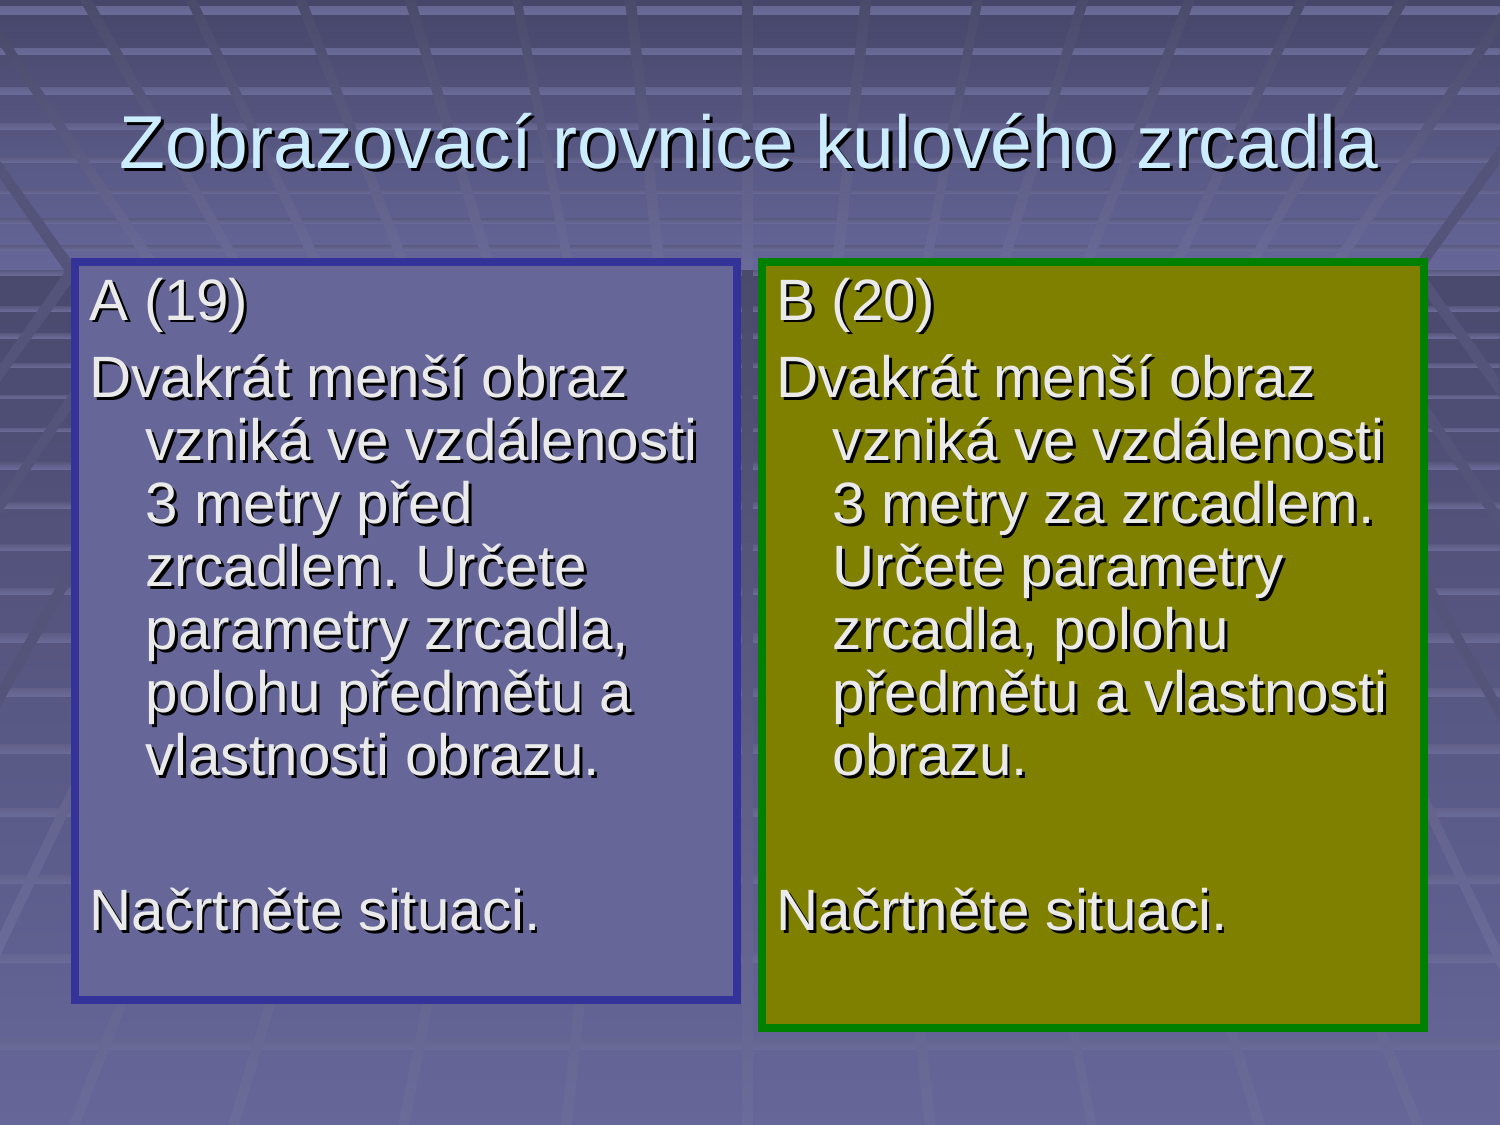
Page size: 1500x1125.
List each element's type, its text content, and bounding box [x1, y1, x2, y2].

title Zobrazovací rovnice kulového zrcadla [74, 44, 1425, 233]
list A (19) Dvakrát menší obraz vzniká ve vzdálenosti 3 metry před zrcadlem. Určete parametry zrcadla, polohu předmětu a vlastnosti obrazu. Načrtněte situaci. [74, 262, 738, 1001]
list B (20) Dvakrát menší obraz vzniká ve vzdálenosti 3 metry za zrcadlem. Určete parametry zrcadla, polohu předmětu a vlastnosti obrazu. Načrtněte situaci. [761, 262, 1425, 1029]
